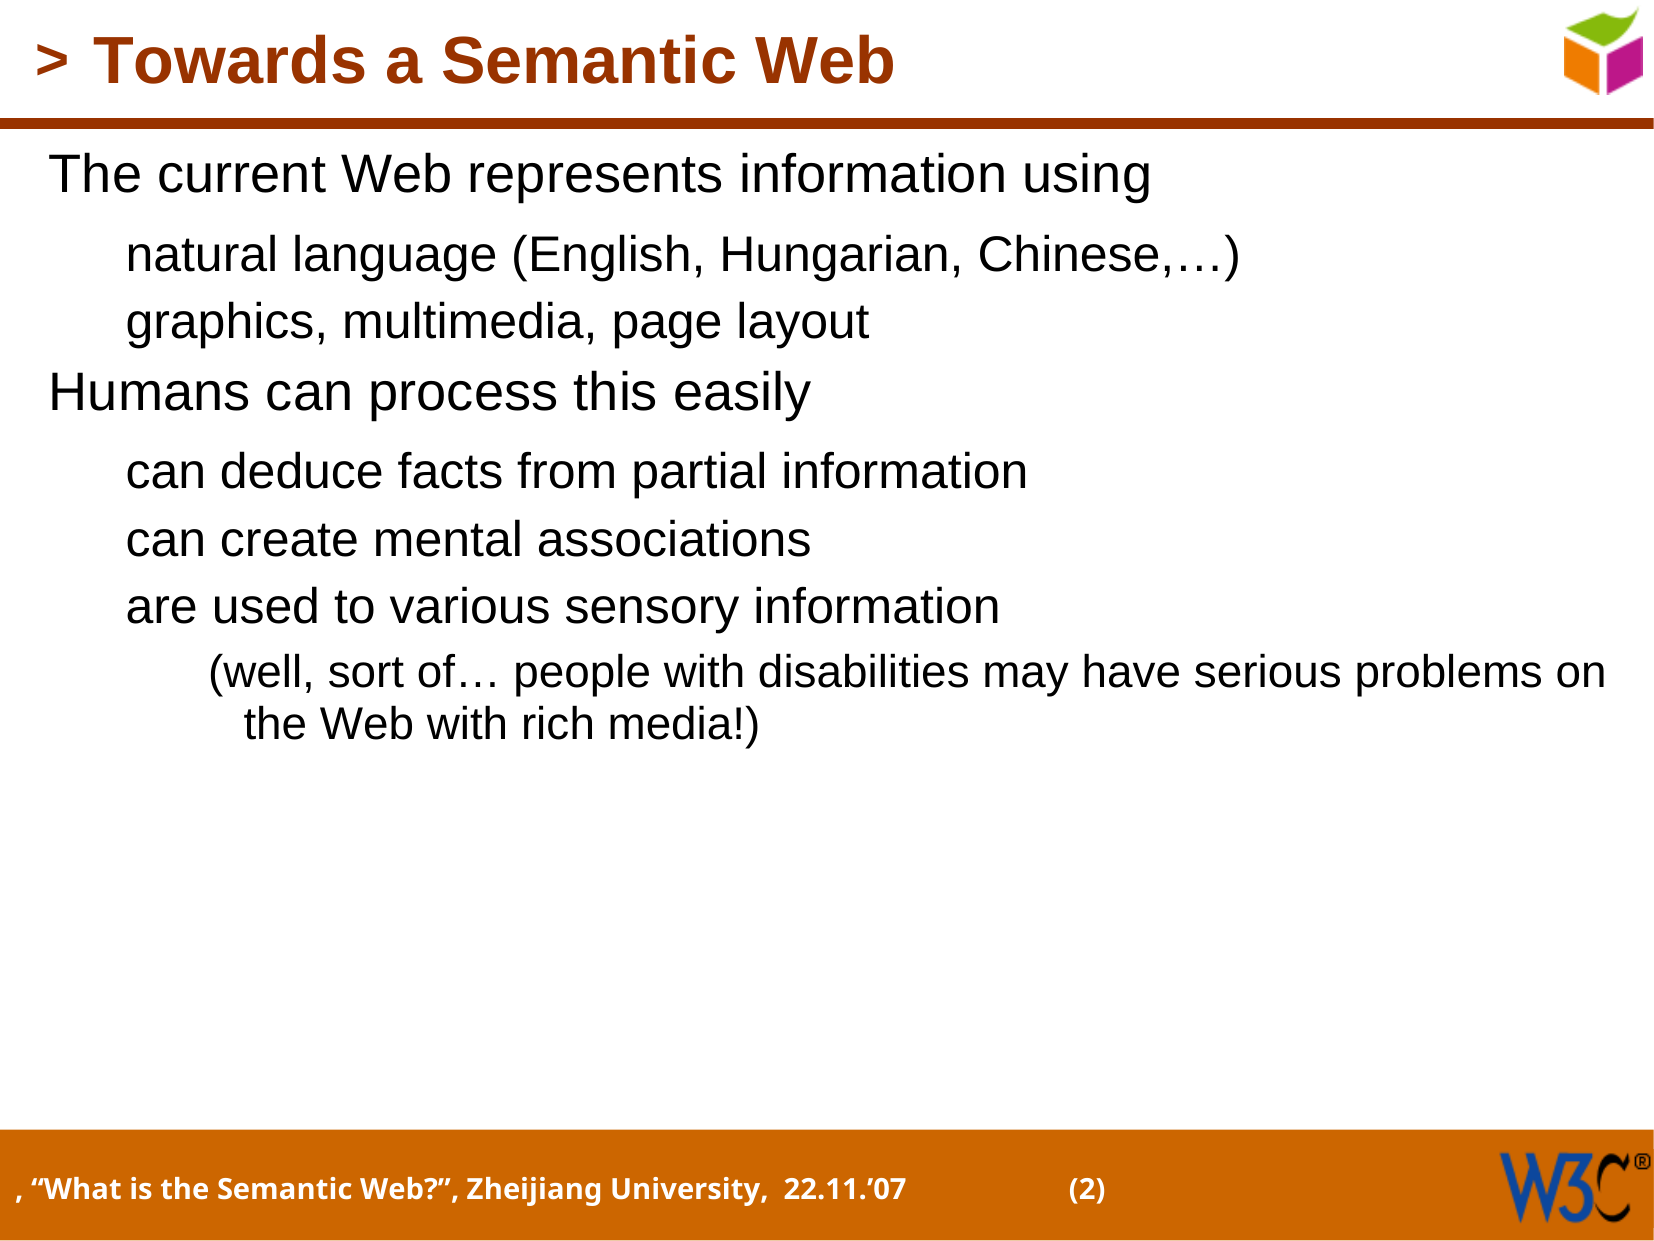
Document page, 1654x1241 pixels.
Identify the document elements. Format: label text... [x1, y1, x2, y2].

list The current Web represents information using natural language (English, Hungarian, Chinese,…) graphics, multimedia, page layout Humans can process this easily can deduce facts from partial information can create mental associations are used to various sensory information (well, sort of… people with disabilities may have serious problems on the Web with rich media!) [31, 143, 1626, 1115]
title Towards a Semantic Web [93, 0, 1493, 119]
picture [1495, 1149, 1654, 1228]
picture [1564, 5, 1643, 95]
